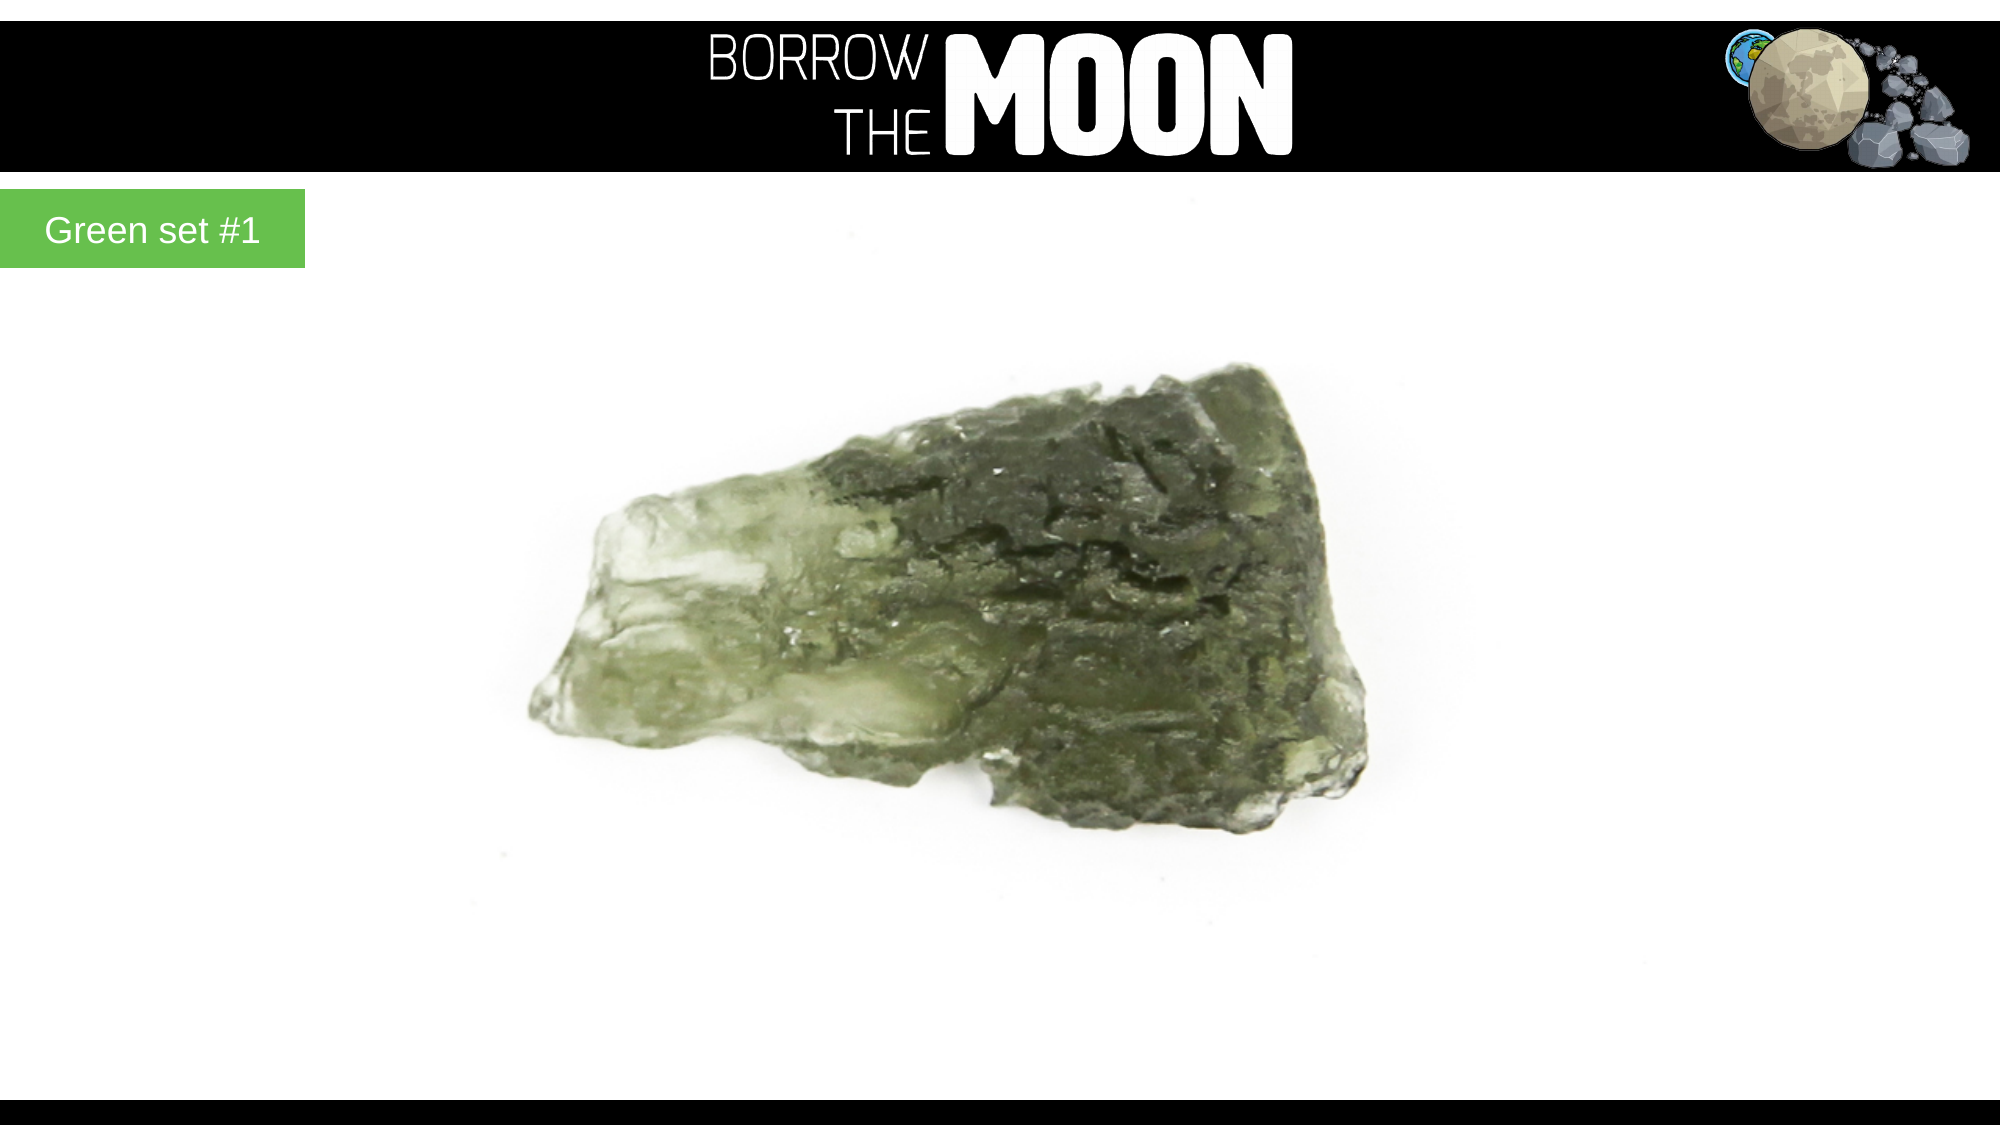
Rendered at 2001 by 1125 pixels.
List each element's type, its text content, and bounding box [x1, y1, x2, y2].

picture [337, 189, 1663, 1072]
text_box Green set #1 [0, 189, 305, 268]
